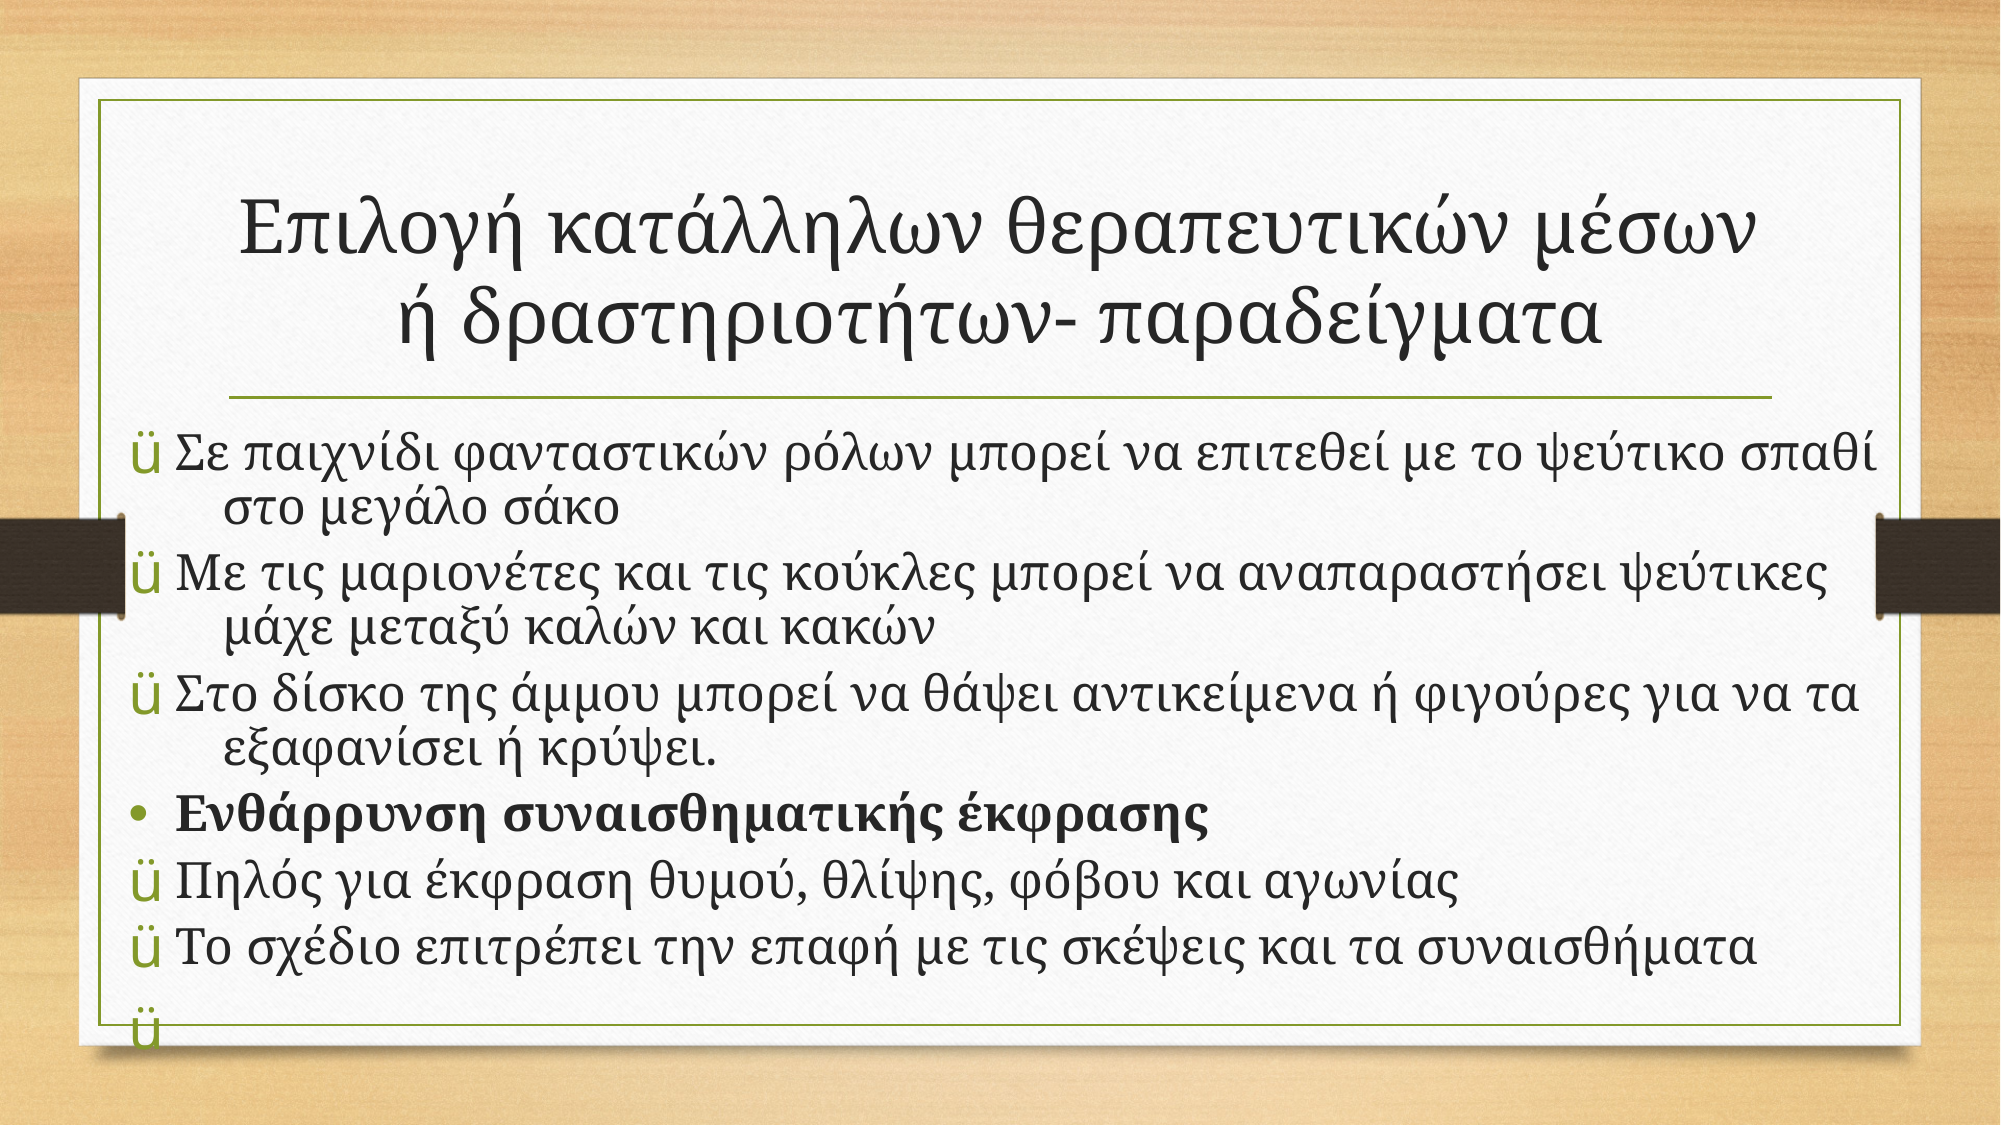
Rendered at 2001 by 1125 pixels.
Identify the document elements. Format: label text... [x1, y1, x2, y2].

title Επιλογή κατάλληλων θεραπευτικών μέσων ή δραστηριοτήτων- παραδείγματα [212, 161, 1788, 376]
list Σε παιχνίδι φανταστικών ρόλων μπορεί να επιτεθεί με το ψεύτικο σπαθί στο μεγάλο σάκο Με τις μαριονέτες και τις κούκλες μπορεί να αναπαραστήσει ψεύτικες μάχε μεταξύ καλών και κακών Στο δίσκο της άμμου μπορεί να θάψει αντικείμενα ή φιγούρες για να τα εξαφανίσει ή κρύψει. Ενθάρρυνση συναισθηματικής έκφρασης Πηλός για έκφραση θυμού, θλίψης, φόβου και αγωνίας Το σχέδιο επιτρέπει την επαφή με τις σκέψεις και τα συναισθήματα [113, 419, 1909, 1019]
